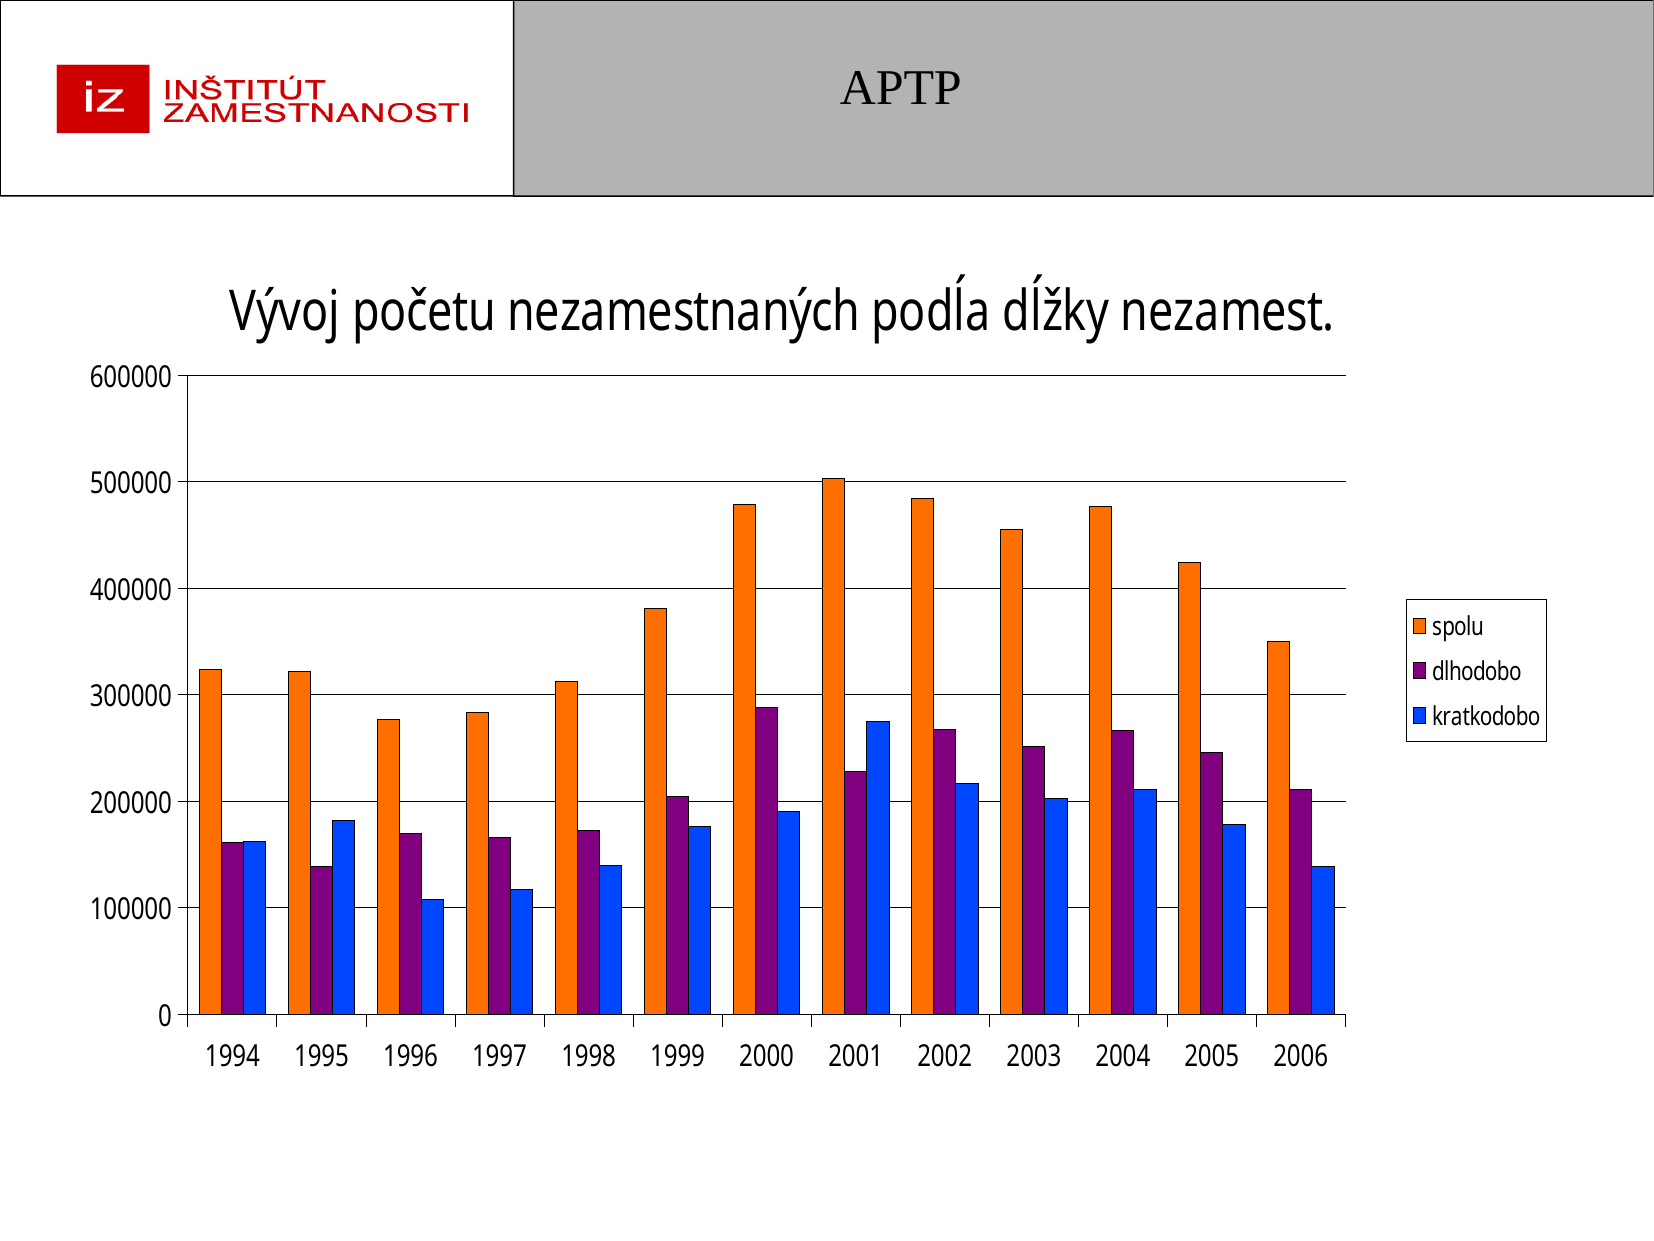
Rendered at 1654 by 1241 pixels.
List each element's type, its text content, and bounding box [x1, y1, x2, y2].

picture [5, 5, 513, 190]
text_box APTP [800, 59, 1329, 130]
chart [59, 236, 1595, 1093]
text_box [0, 0, 1654, 197]
